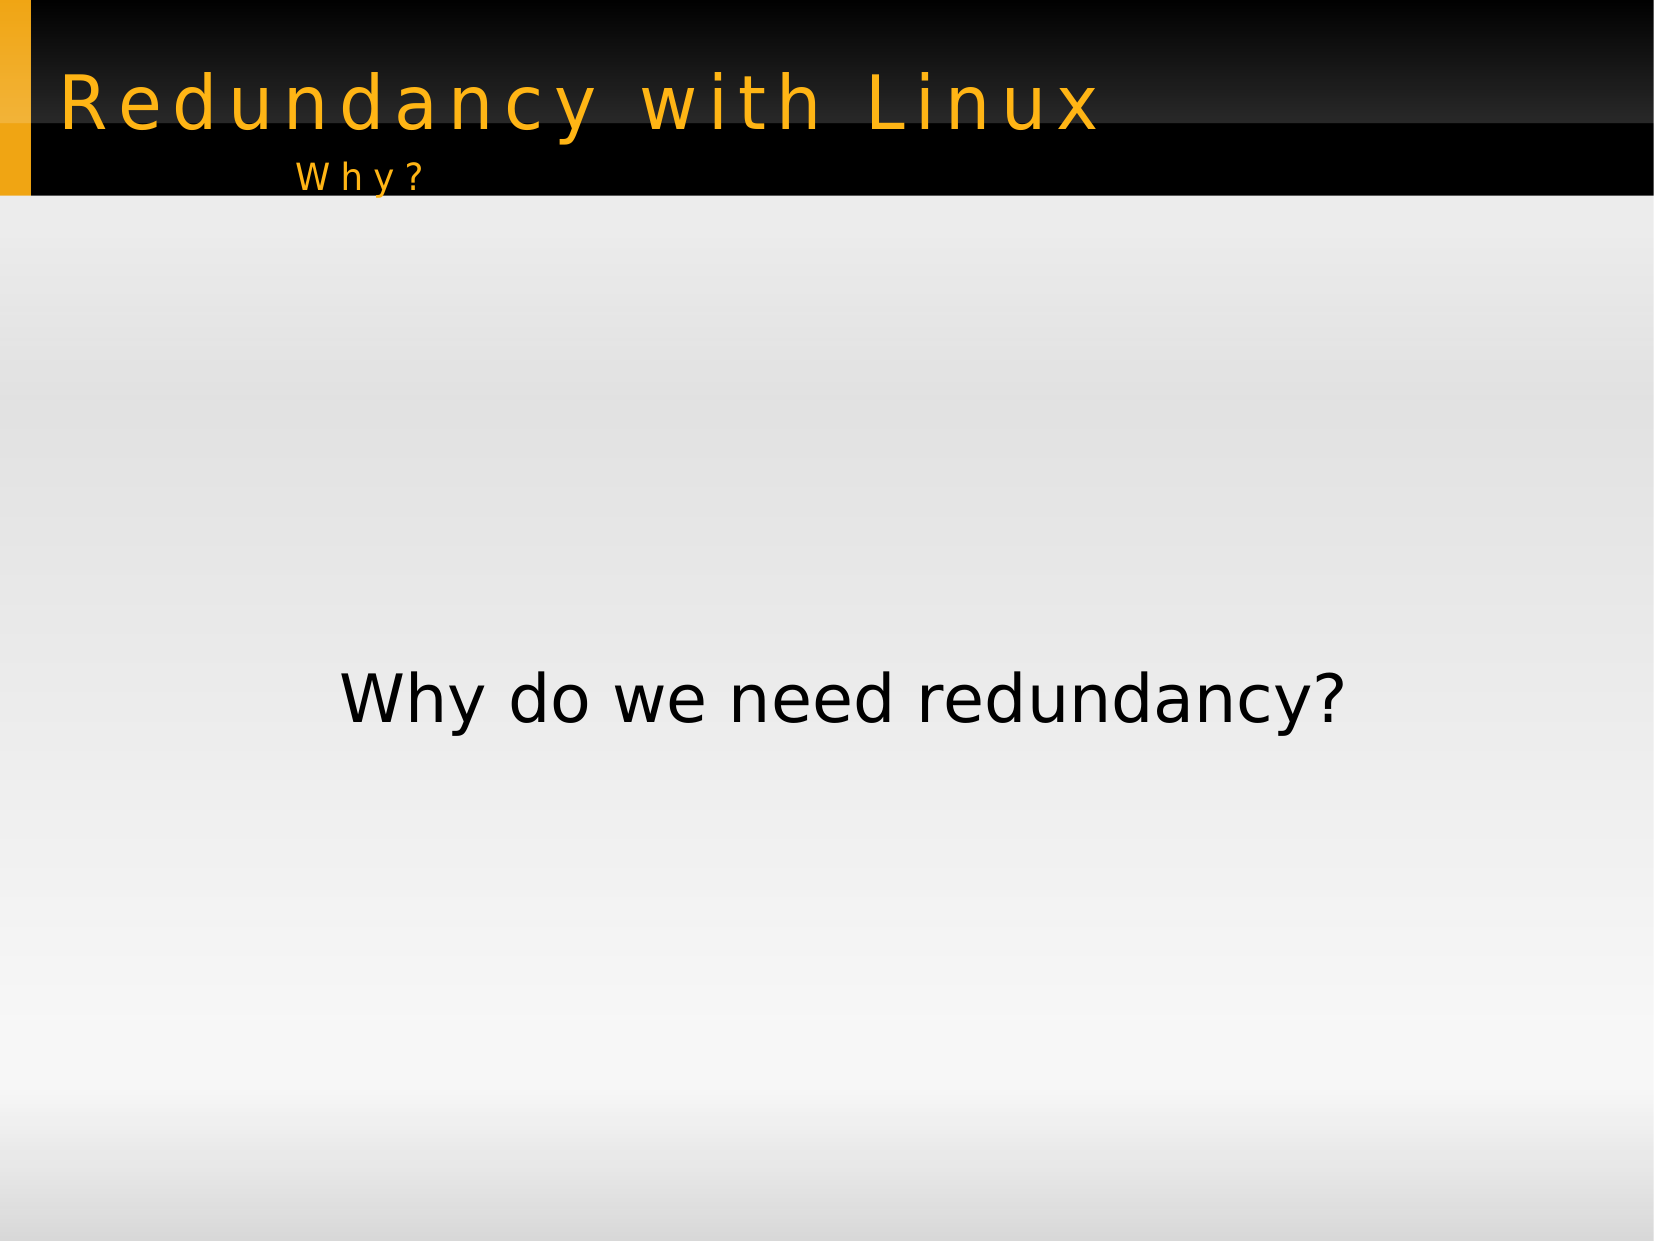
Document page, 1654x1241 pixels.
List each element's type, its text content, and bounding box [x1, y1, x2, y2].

title Why? [295, 118, 1063, 237]
title Redundancy with Linux [59, 29, 1270, 178]
subtitle Why do we need redundancy? [82, 290, 1571, 1109]
picture [0, 0, 1654, 1241]
